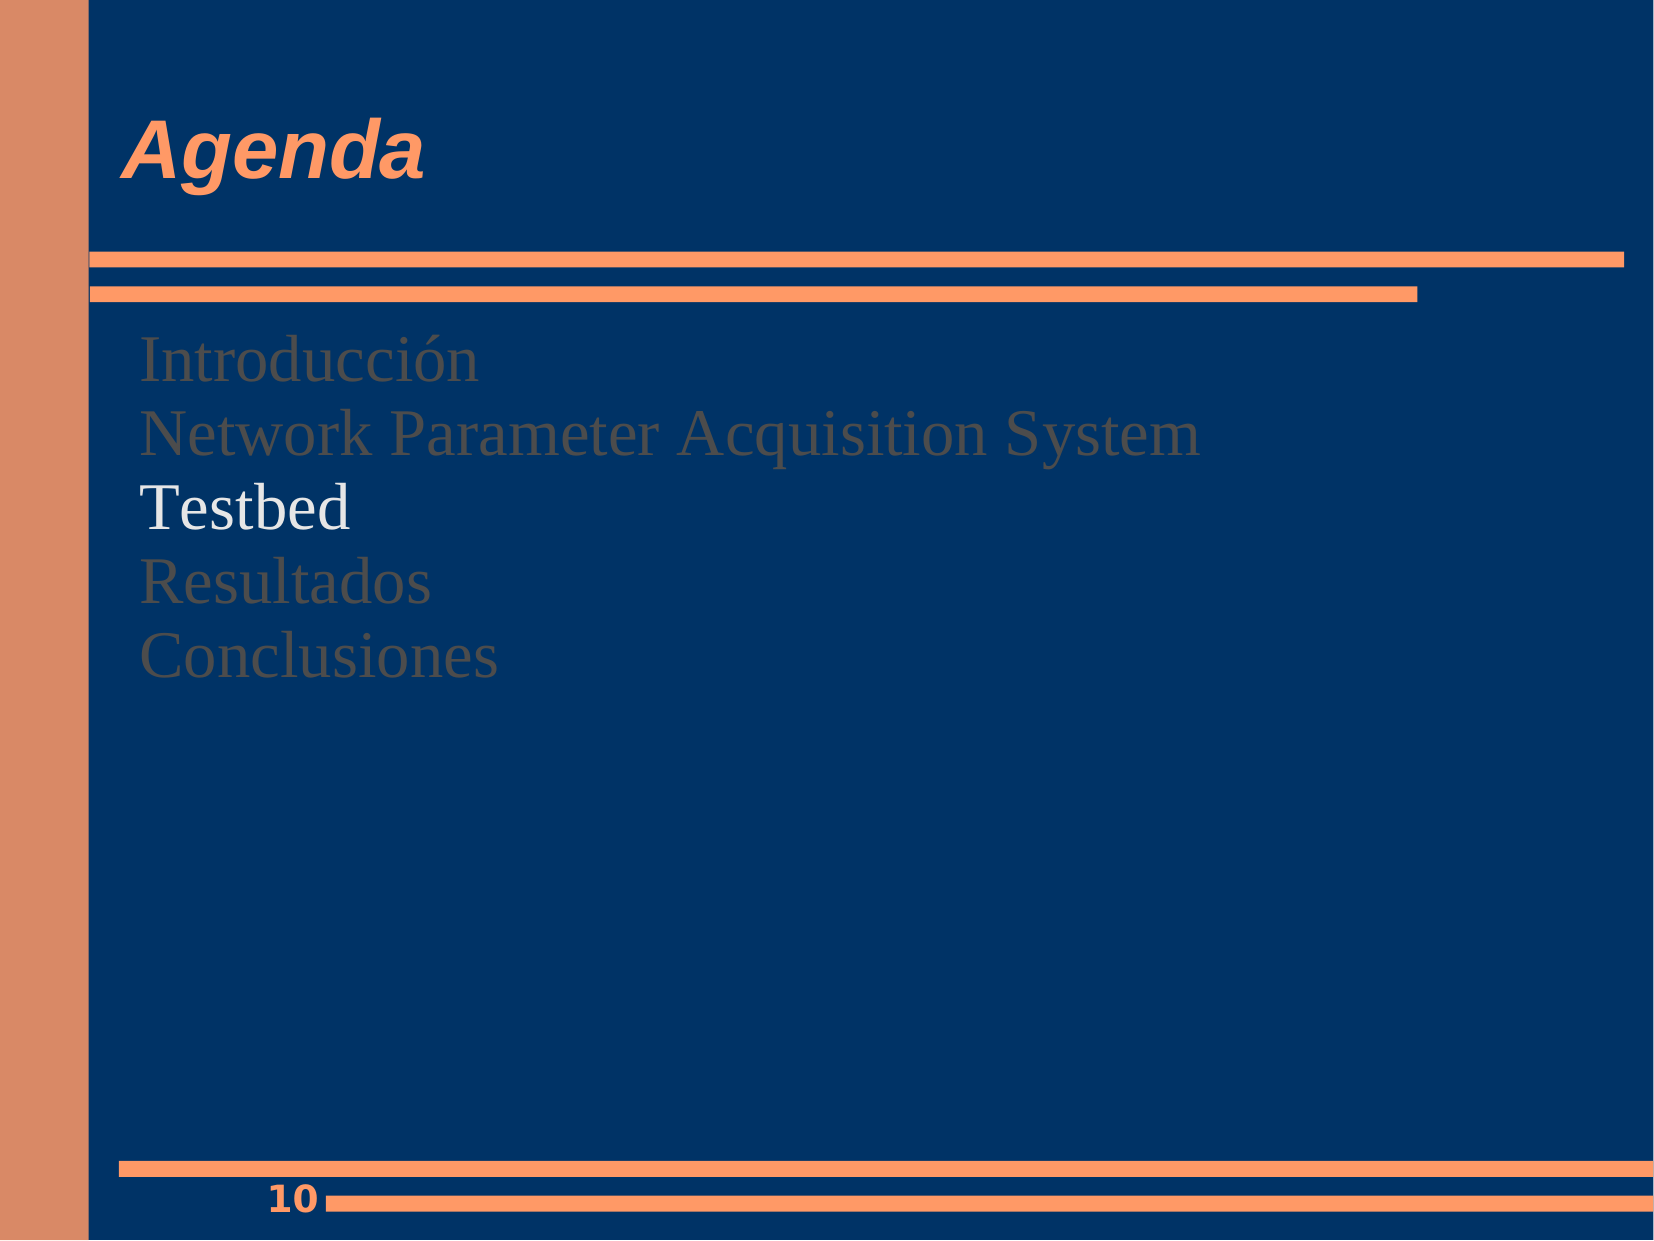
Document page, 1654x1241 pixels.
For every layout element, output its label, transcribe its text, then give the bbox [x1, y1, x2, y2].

title Agenda [121, 46, 1534, 254]
list Introducción Network Parameter Acquisition System Testbed Resultados Conclusiones [121, 322, 1561, 1141]
